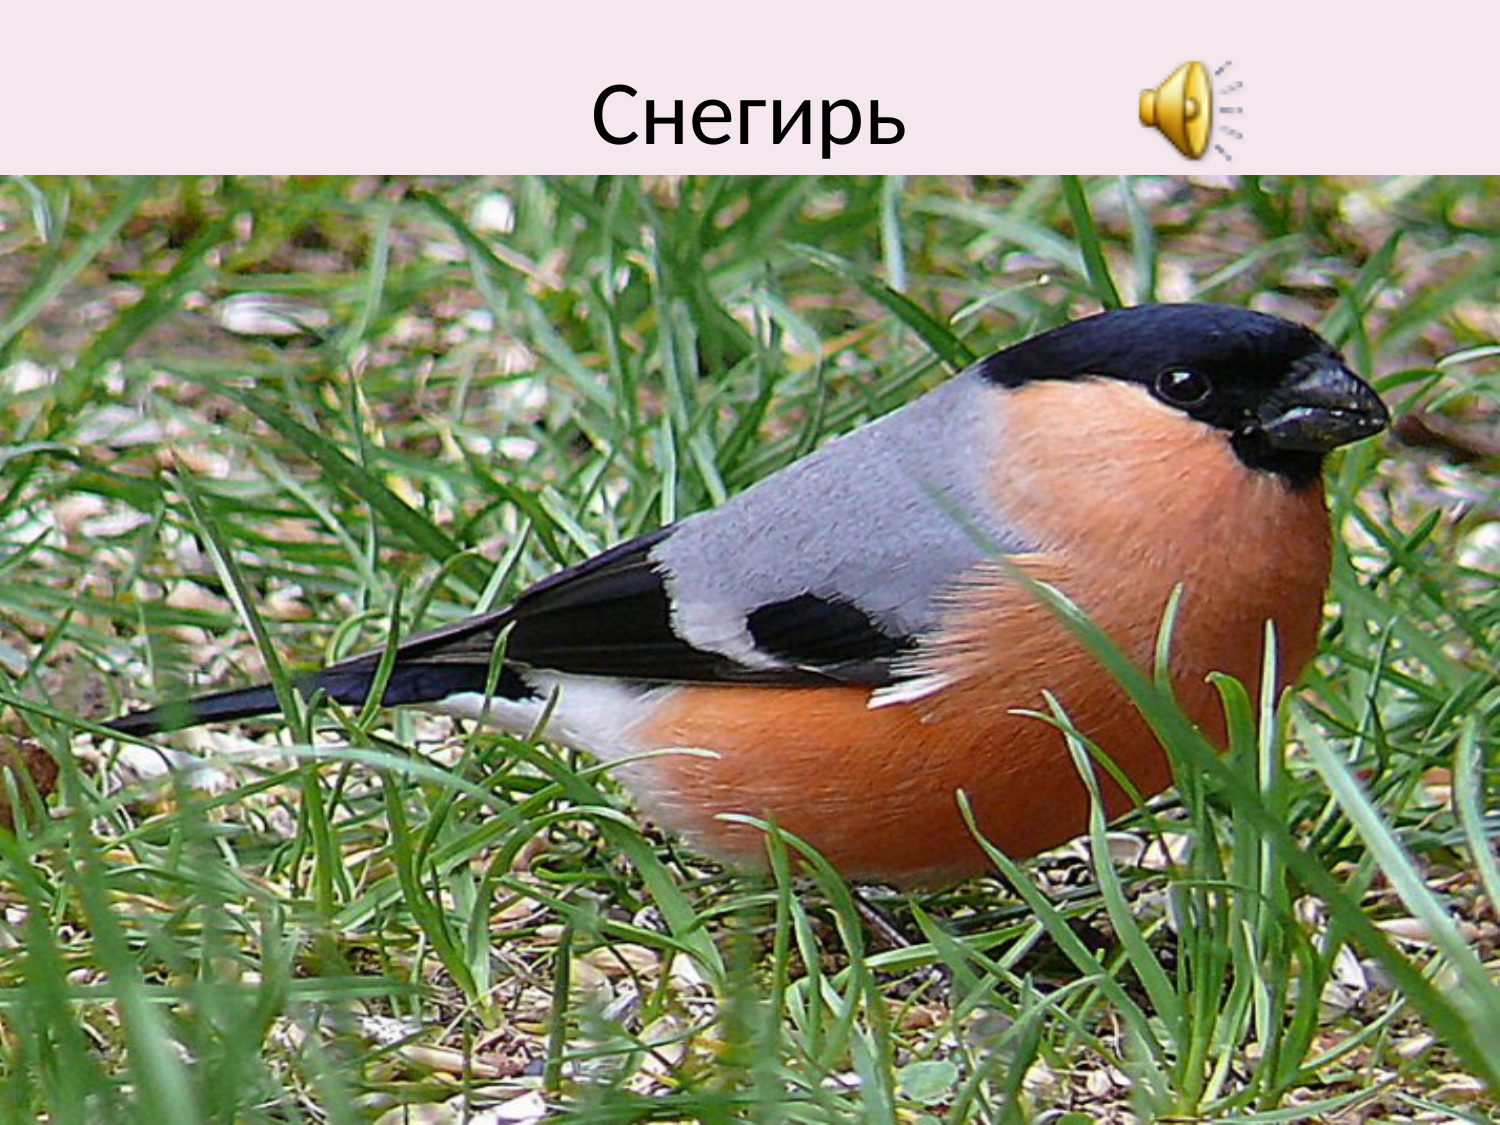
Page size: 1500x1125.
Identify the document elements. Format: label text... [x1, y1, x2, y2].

picture [0, 58, 1500, 1125]
title Снегирь [75, 45, 1425, 175]
